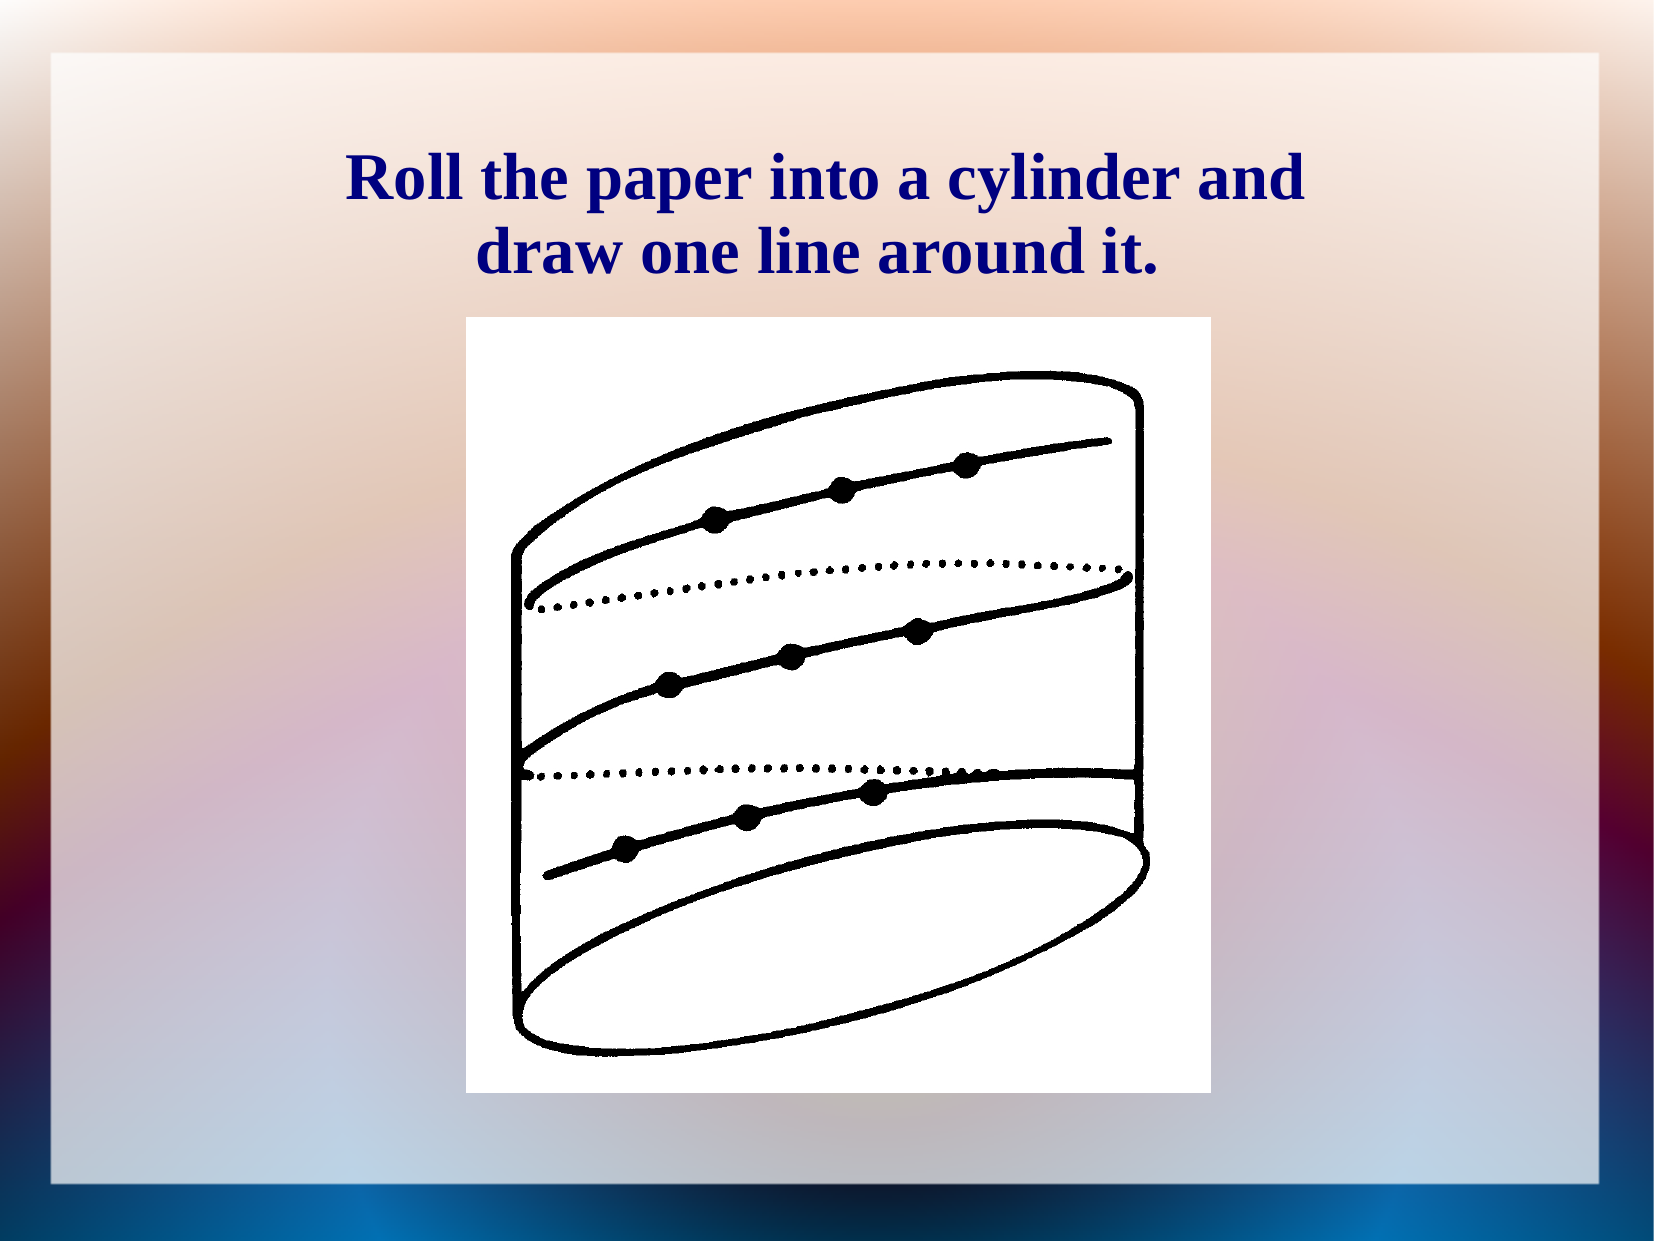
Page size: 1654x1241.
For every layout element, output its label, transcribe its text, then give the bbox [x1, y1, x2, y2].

picture [0, 0, 1654, 1241]
text_box Roll the paper into a cylinder and draw one line around it. [330, 132, 1394, 296]
